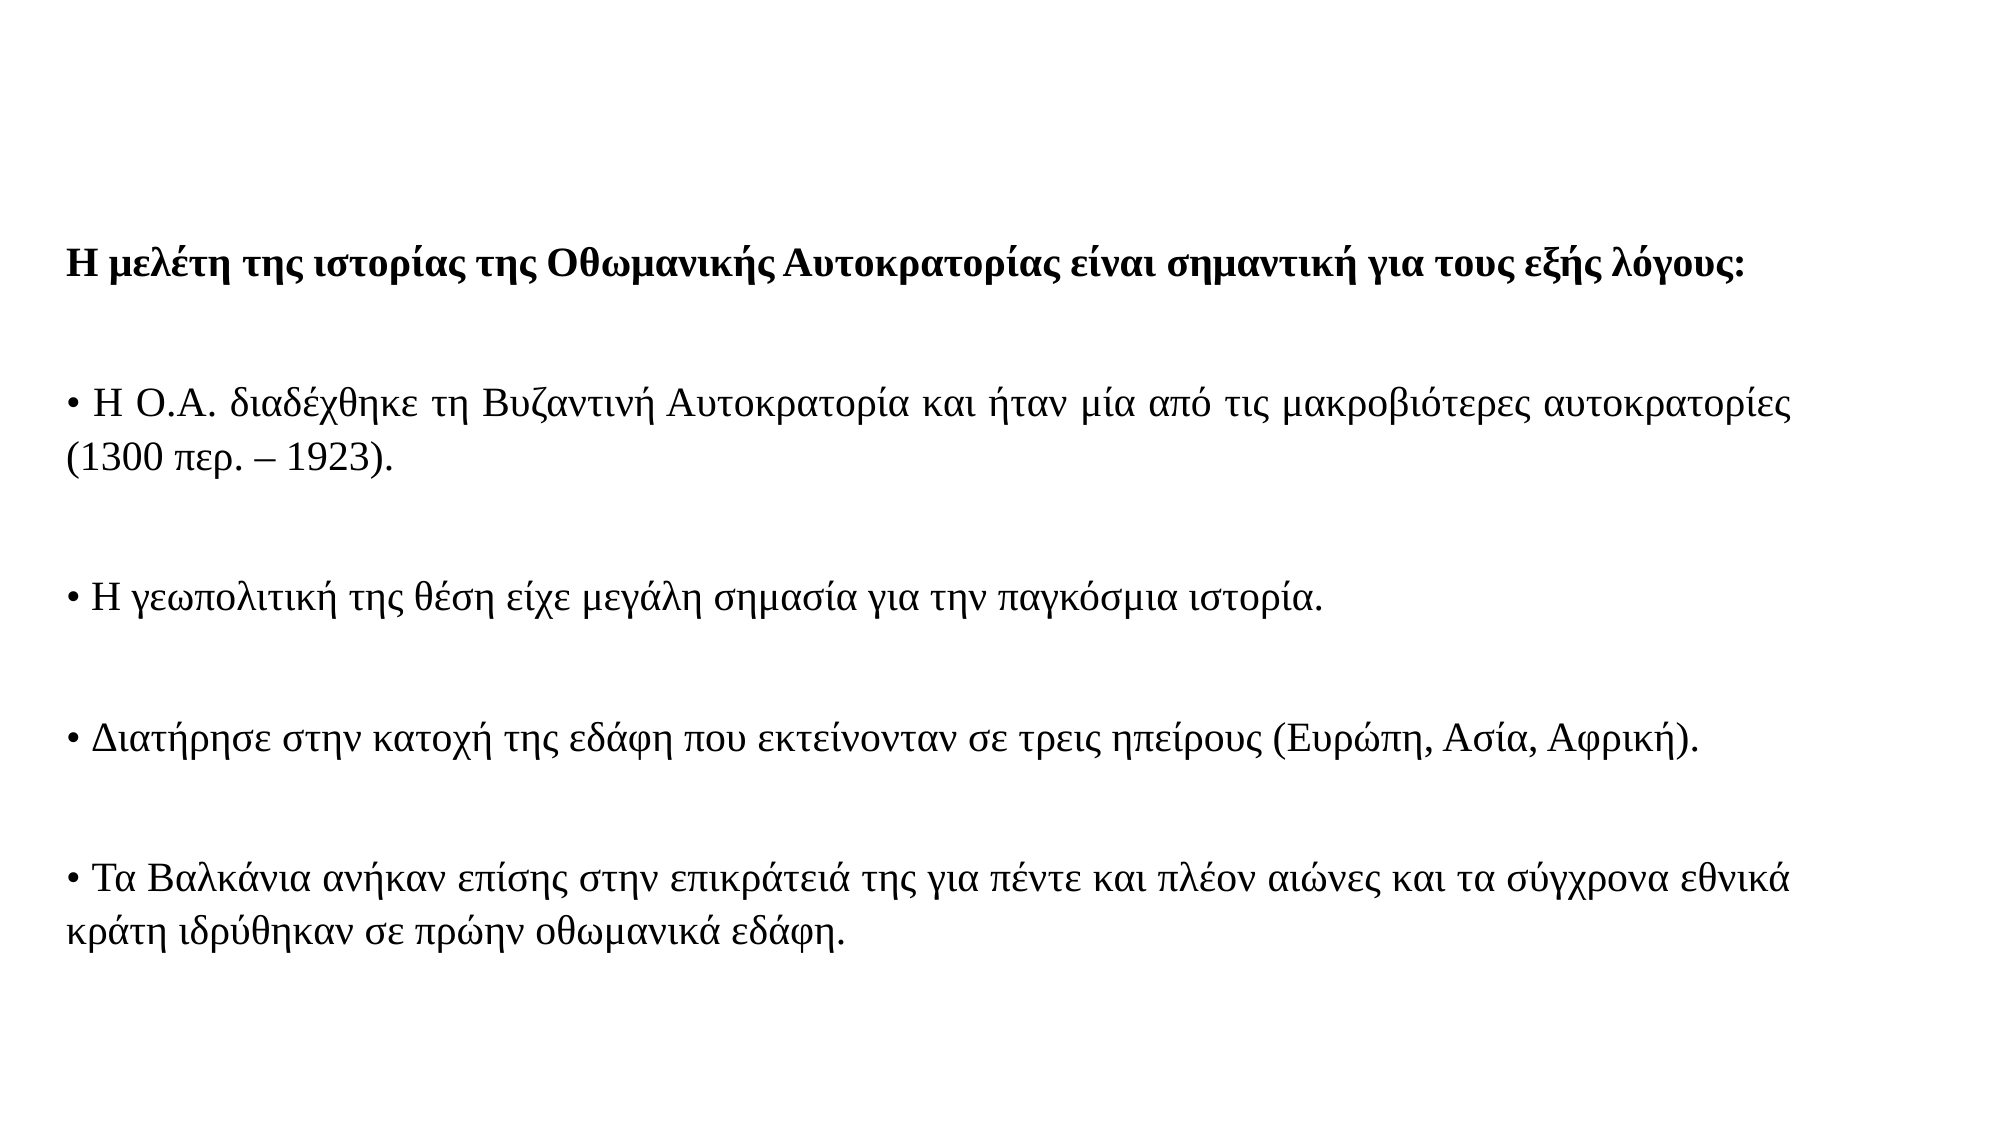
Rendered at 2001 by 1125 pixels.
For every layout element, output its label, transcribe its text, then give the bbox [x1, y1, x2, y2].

text_box Η μελέτη της ιστορίας της Οθωμανικής Αυτοκρατορίας είναι σημαντική για τους εξής λόγους: • Η Ο.Α. διαδέχθηκε τη Βυζαντινή Αυτοκρατορία και ήταν μία από τις μακροβιότερες αυτοκρατορίες (1300 περ. – 1923). • Η γεωπολιτική της θέση είχε μεγάλη σημασία για την παγκόσμια ιστορία. • Διατήρησε στην κατοχή της εδάφη που εκτείνονταν σε τρεις ηπείρους (Ευρώπη, Ασία, Αφρική). • Τα Βαλκάνια ανήκαν επίσης στην επικράτειά της για πέντε και πλέον αιώνες και τα σύγχρονα εθνικά κράτη ιδρύθηκαν σε πρώην οθωμανικά εδάφη. [51, 224, 1880, 961]
